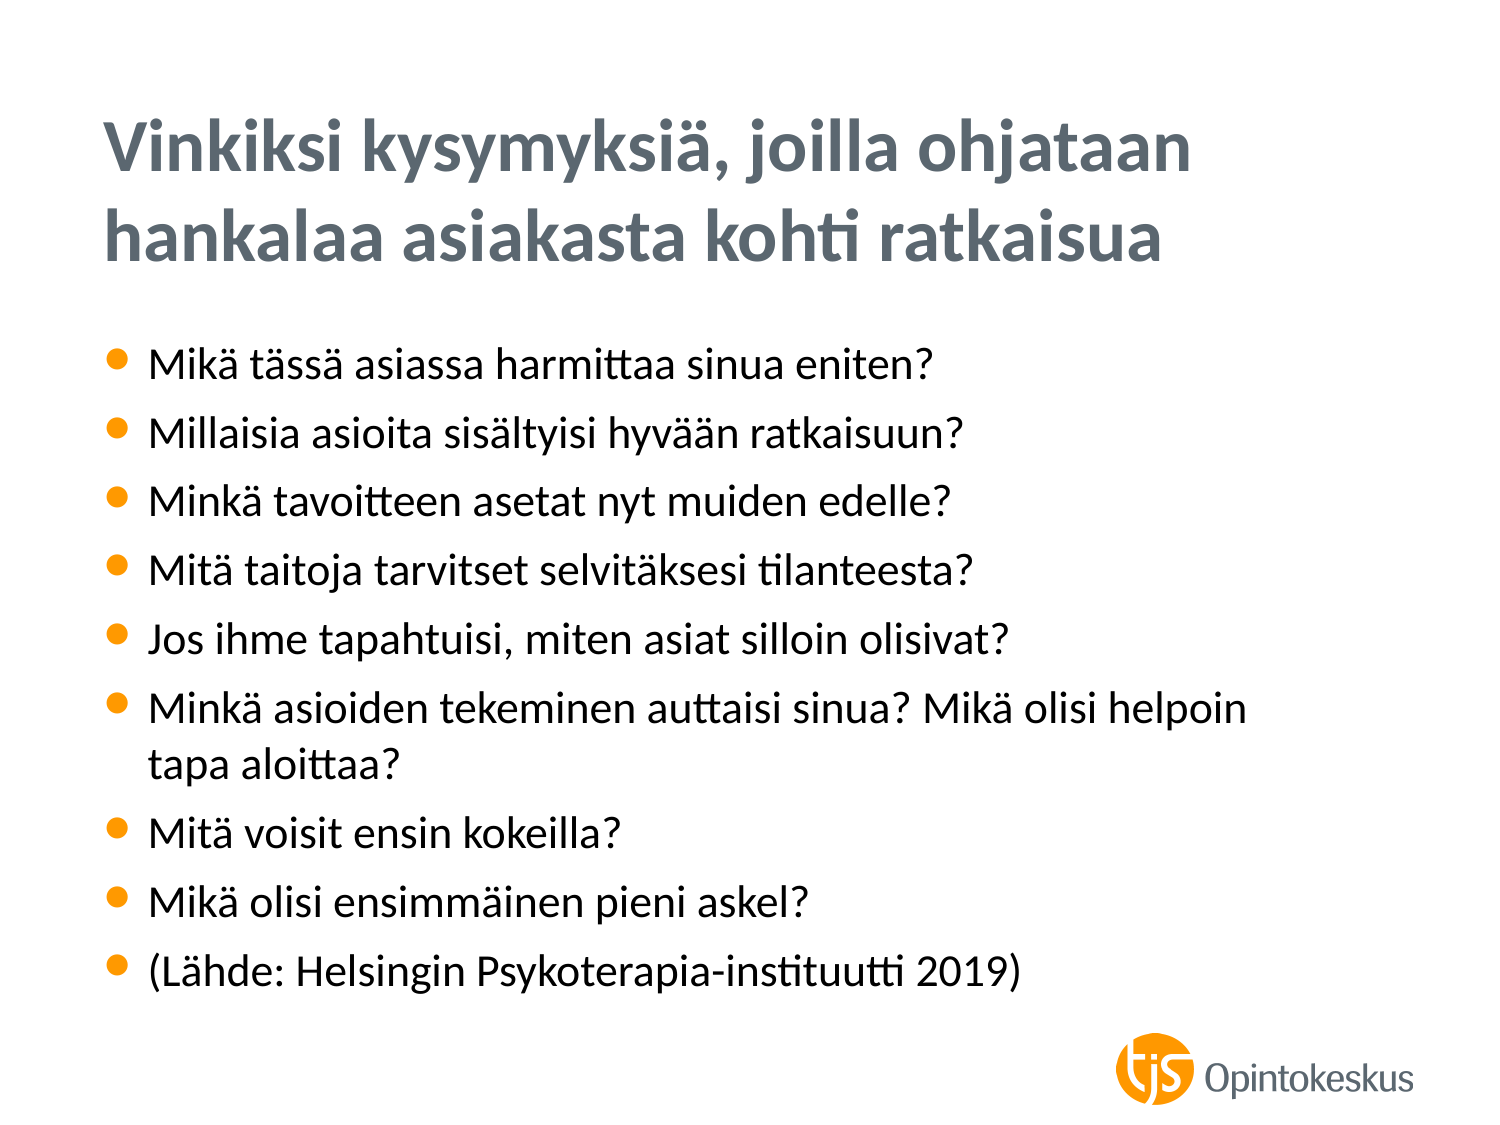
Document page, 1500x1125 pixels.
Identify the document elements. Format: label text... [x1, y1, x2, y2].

list Mikä tässä asiassa harmittaa sinua eniten?​ Millaisia asioita sisältyisi hyvään ratkaisuun?​ Minkä tavoitteen asetat nyt muiden edelle?​ Mitä taitoja tarvitset selvitäksesi tilanteesta?​ Jos ihme tapahtuisi, miten asiat silloin olisivat? Minkä asioiden tekeminen auttaisi sinua? Mikä olisi helpoin tapa aloittaa?​ Mitä voisit ensin kokeilla?​ Mikä olisi ensimmäinen pieni askel?​ (Lähde: Helsingin Psykoterapia-instituutti 2019) [88, 324, 1412, 1004]
title Vinkiksi kysymyksiä, joilla ohjataan hankalaa asiakasta kohti ratkaisua [88, 88, 1412, 266]
picture [1116, 1033, 1413, 1105]
